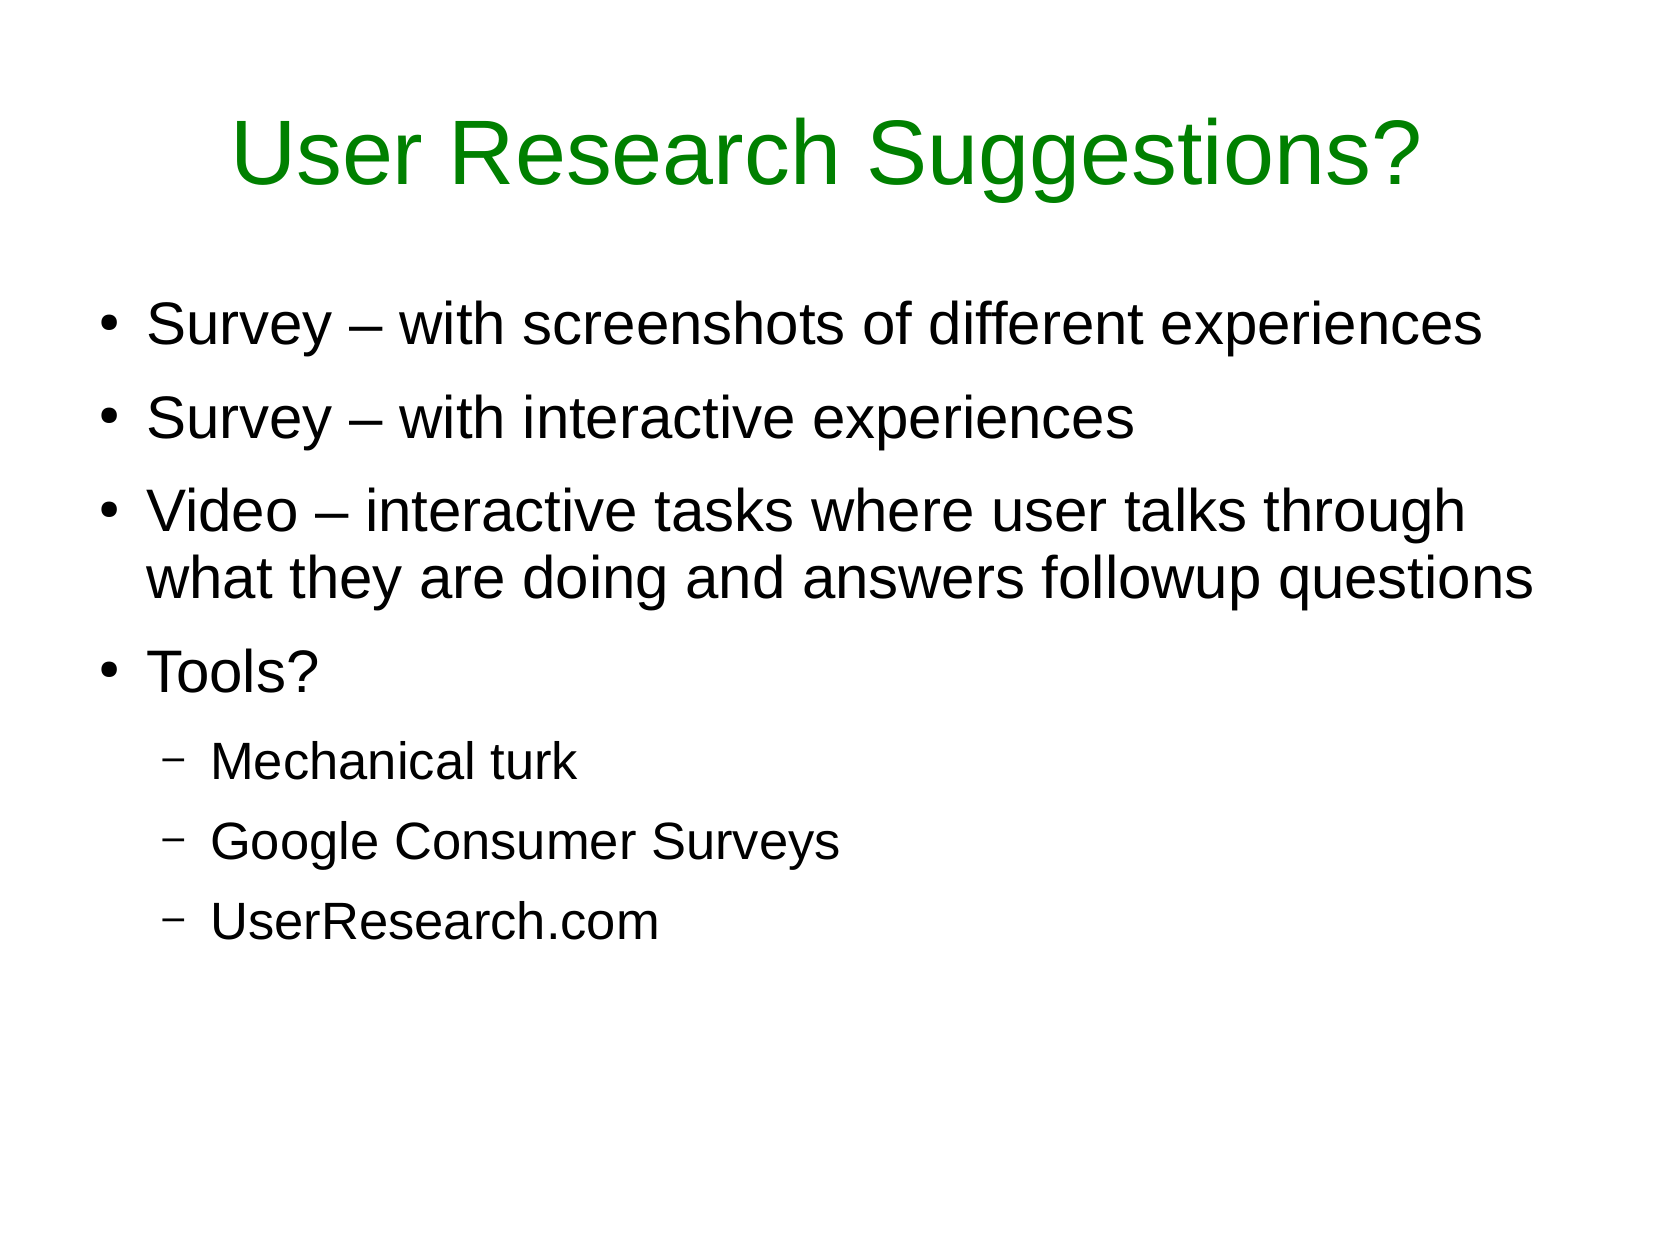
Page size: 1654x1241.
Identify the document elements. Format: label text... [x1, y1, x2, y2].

list Survey – with screenshots of different experiences Survey – with interactive experiences Video – interactive tasks where user talks through what they are doing and answers followup questions Tools? Mechanical turk Google Consumer Surveys UserResearch.com [82, 290, 1538, 1010]
title User Research Suggestions? [82, 49, 1571, 257]
